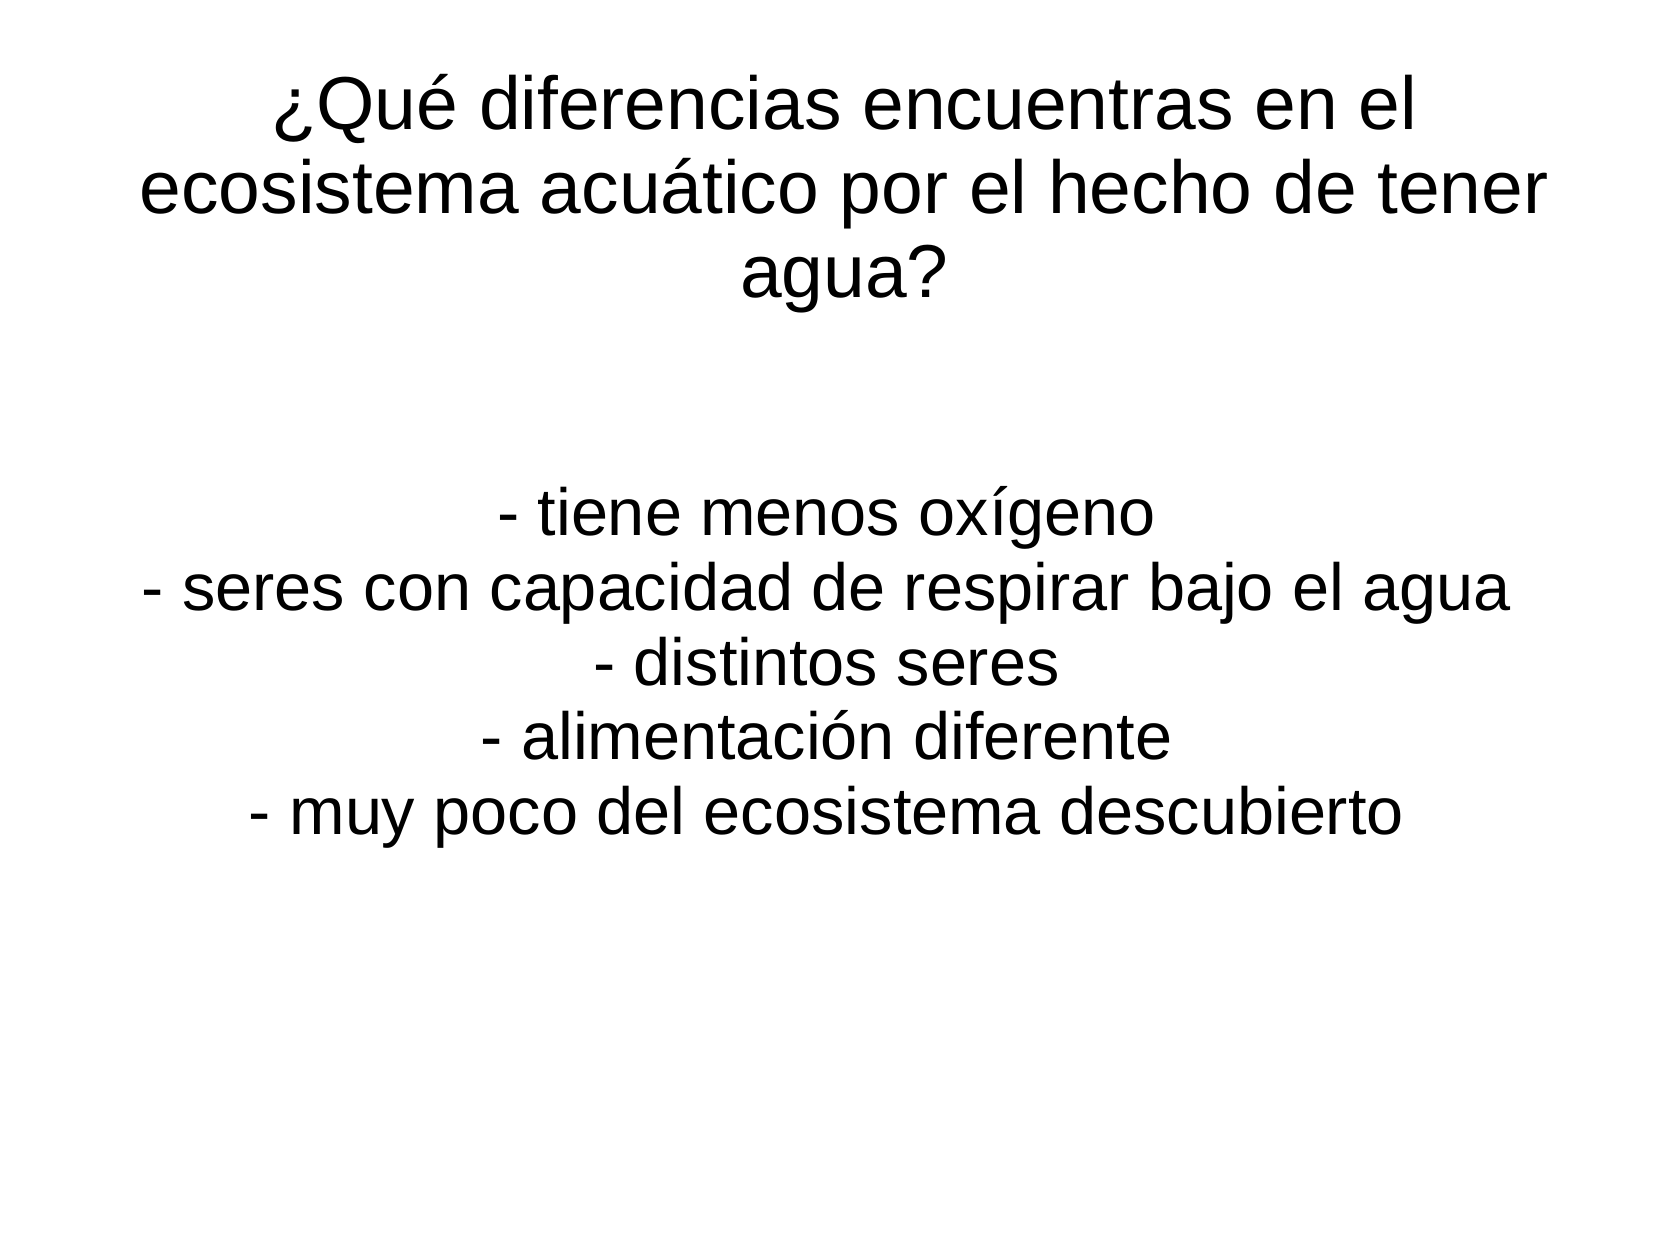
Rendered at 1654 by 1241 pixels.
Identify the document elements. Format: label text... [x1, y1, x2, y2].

title ¿Qué diferencias encuentras en el ecosistema acuático por el hecho de tener agua? [118, 61, 1571, 297]
subtitle - tiene menos oxígeno - seres con capacidad de respirar bajo el agua - distintos seres - alimentación diferente - muy poco del ecosistema descubierto [82, 297, 1571, 1102]
